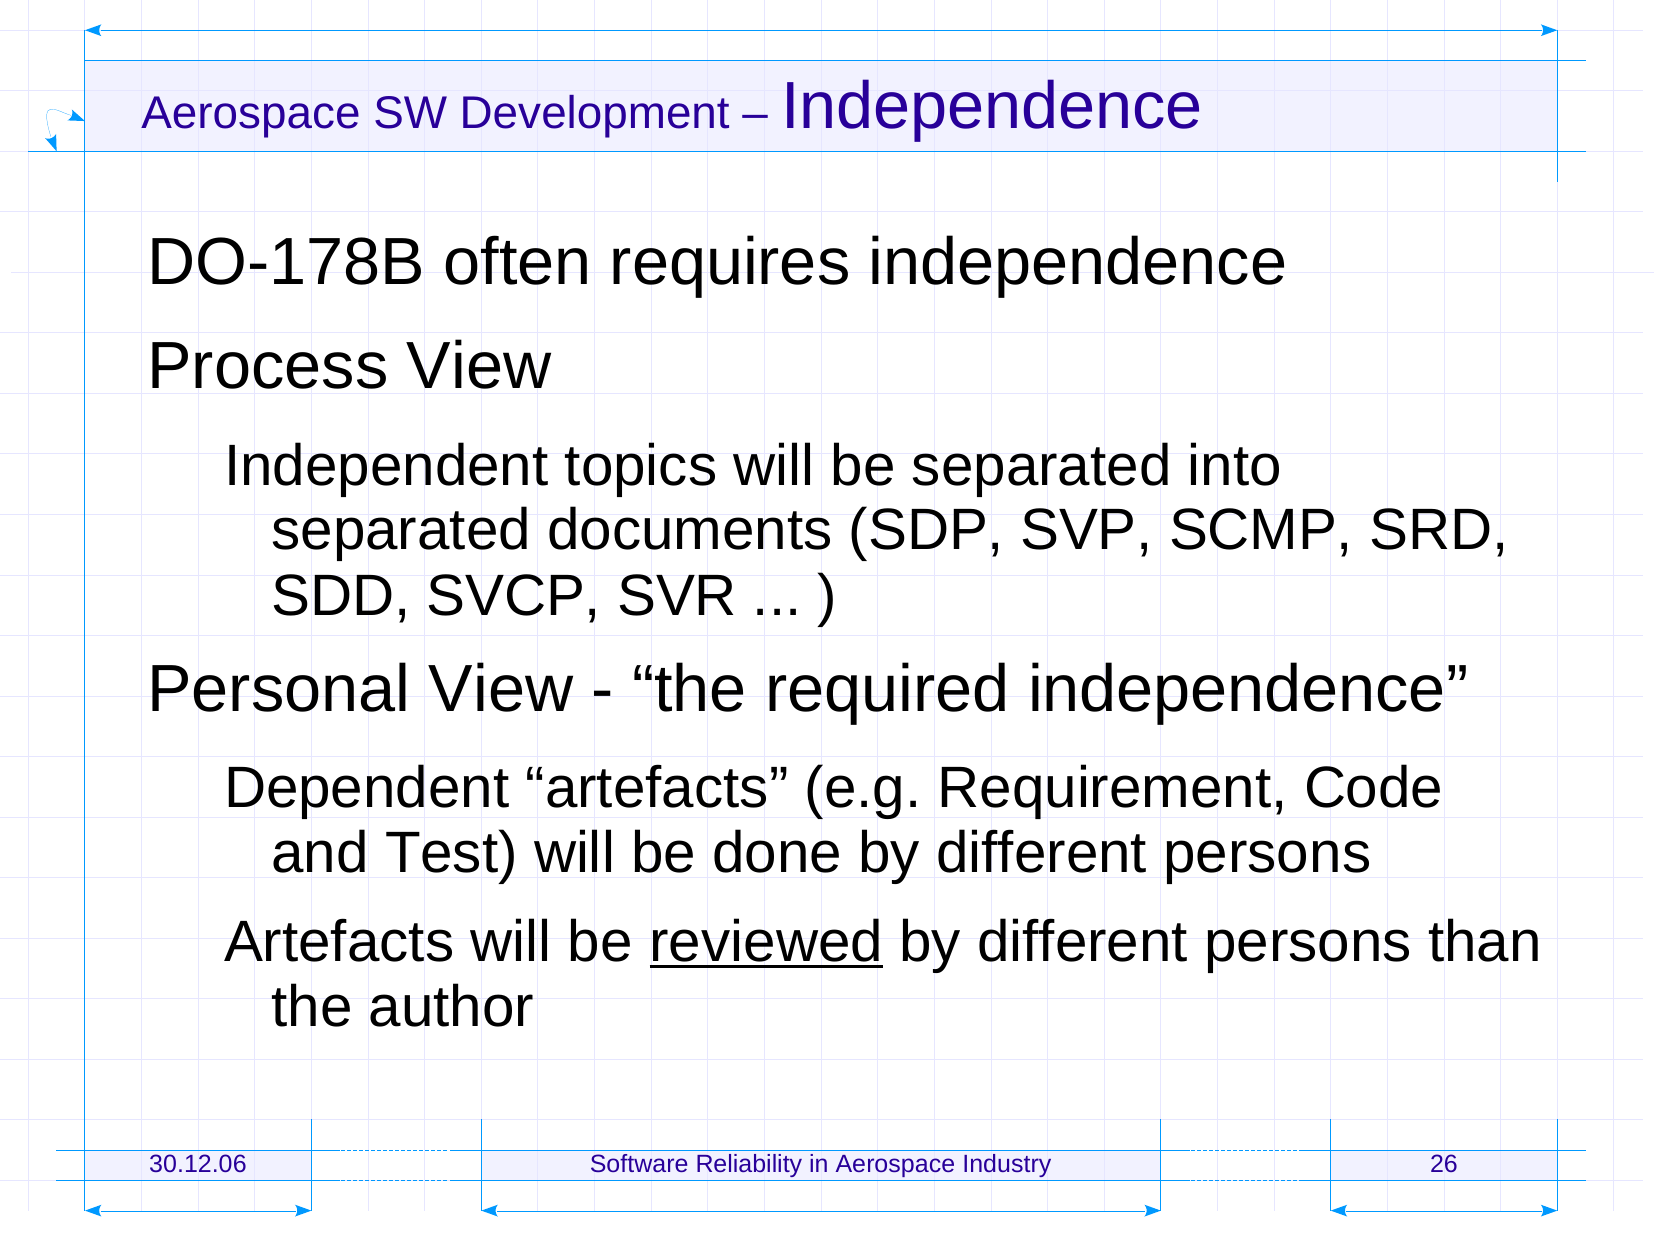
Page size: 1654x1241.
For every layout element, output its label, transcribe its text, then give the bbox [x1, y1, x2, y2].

title Aerospace SW Development – Independence [141, 67, 1558, 144]
list DO-178B often requires independence Process View Independent topics will be separated into separated documents (SDP, SVP, SCMP, SRD, SDD, SVCP, SVR ... ) Personal View - “the required independence” Dependent “artefacts” (e.g. Requirement, Code and Test) will be done by different persons Artefacts will be reviewed by different persons than the author [129, 223, 1546, 1117]
